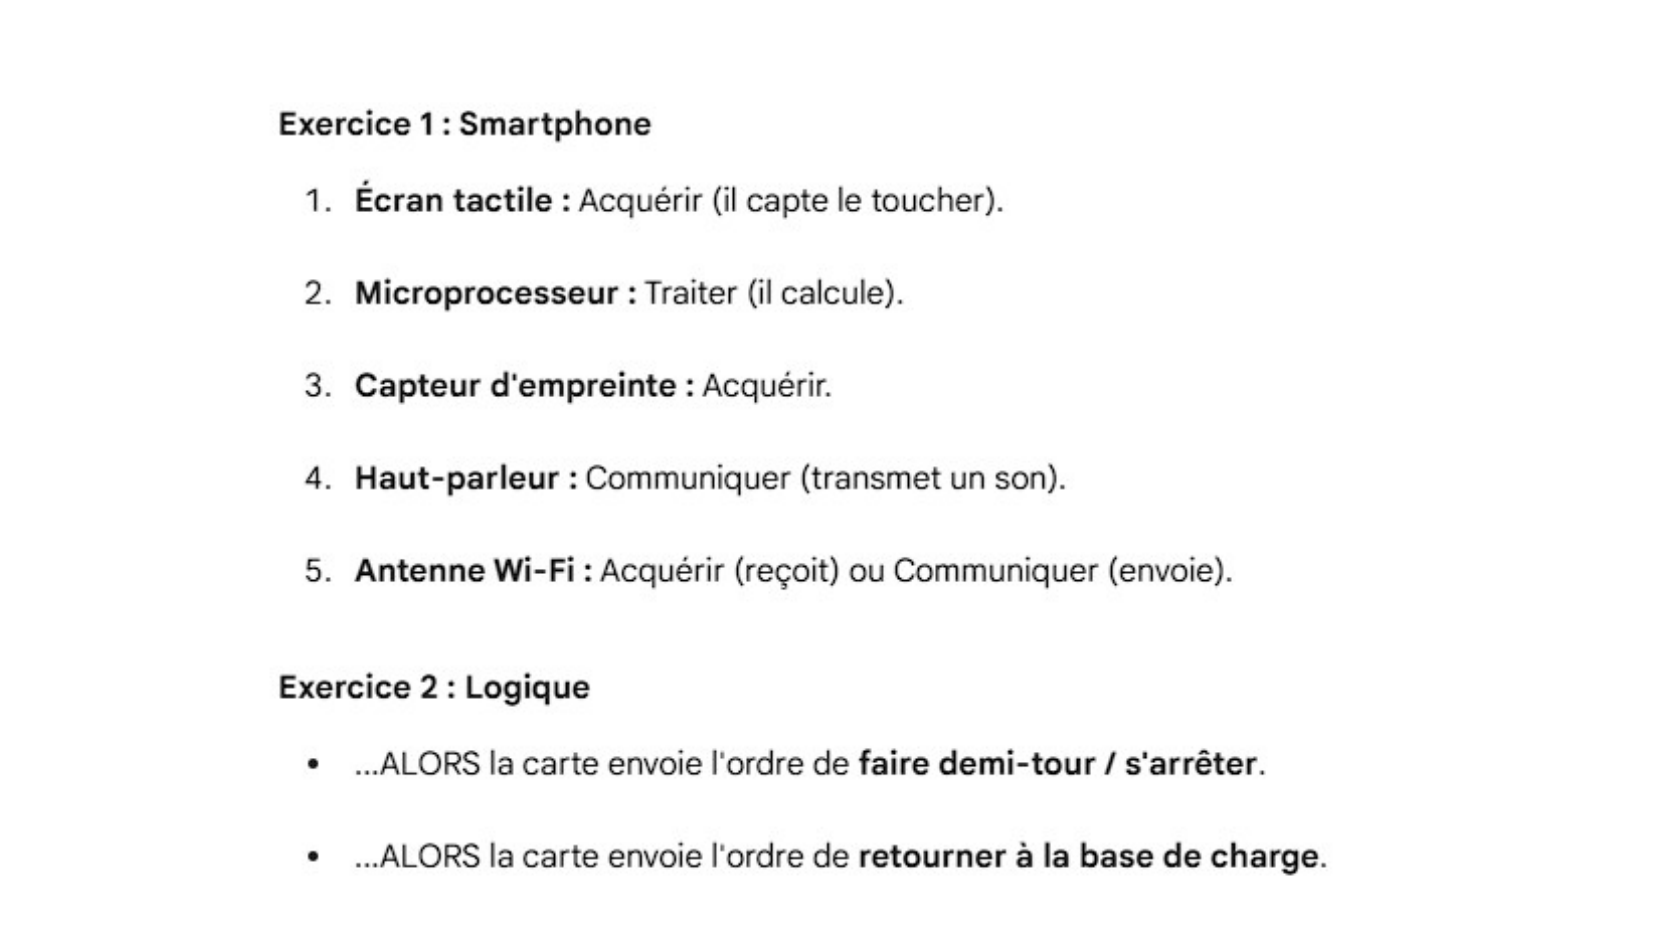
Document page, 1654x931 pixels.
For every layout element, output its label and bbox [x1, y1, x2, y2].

picture [206, 55, 1447, 920]
